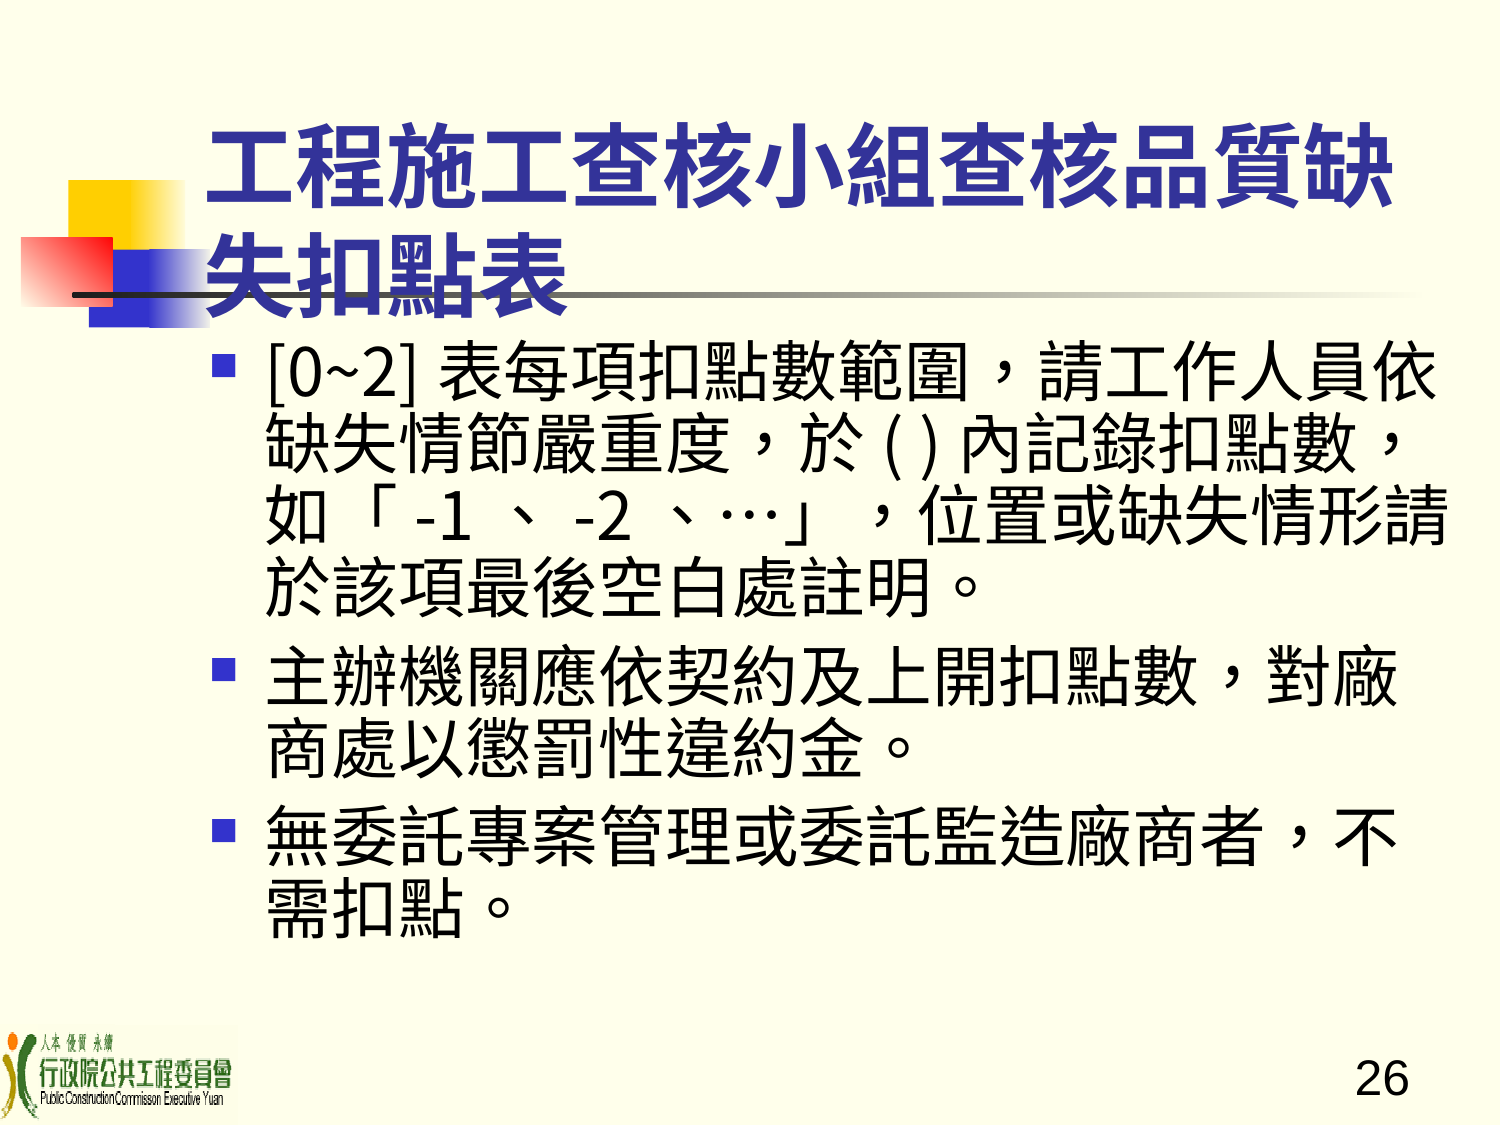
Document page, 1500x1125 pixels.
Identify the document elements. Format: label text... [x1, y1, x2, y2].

list [0~2]表每項扣點數範圍，請工作人員依缺失情節嚴重度，於( )內記錄扣點數，如「-1、-2、…」，位置或缺失情形請於該項最後空白處註明。 主辦機關應依契約及上開扣點數，對廠商處以懲罰性違約金。 無委託專案管理或委託監造廠商者，不需扣點。 [193, 331, 1469, 1007]
picture [0, 1024, 238, 1125]
title 工程施工查核小組查核品質缺失扣點表 [188, 101, 1468, 289]
